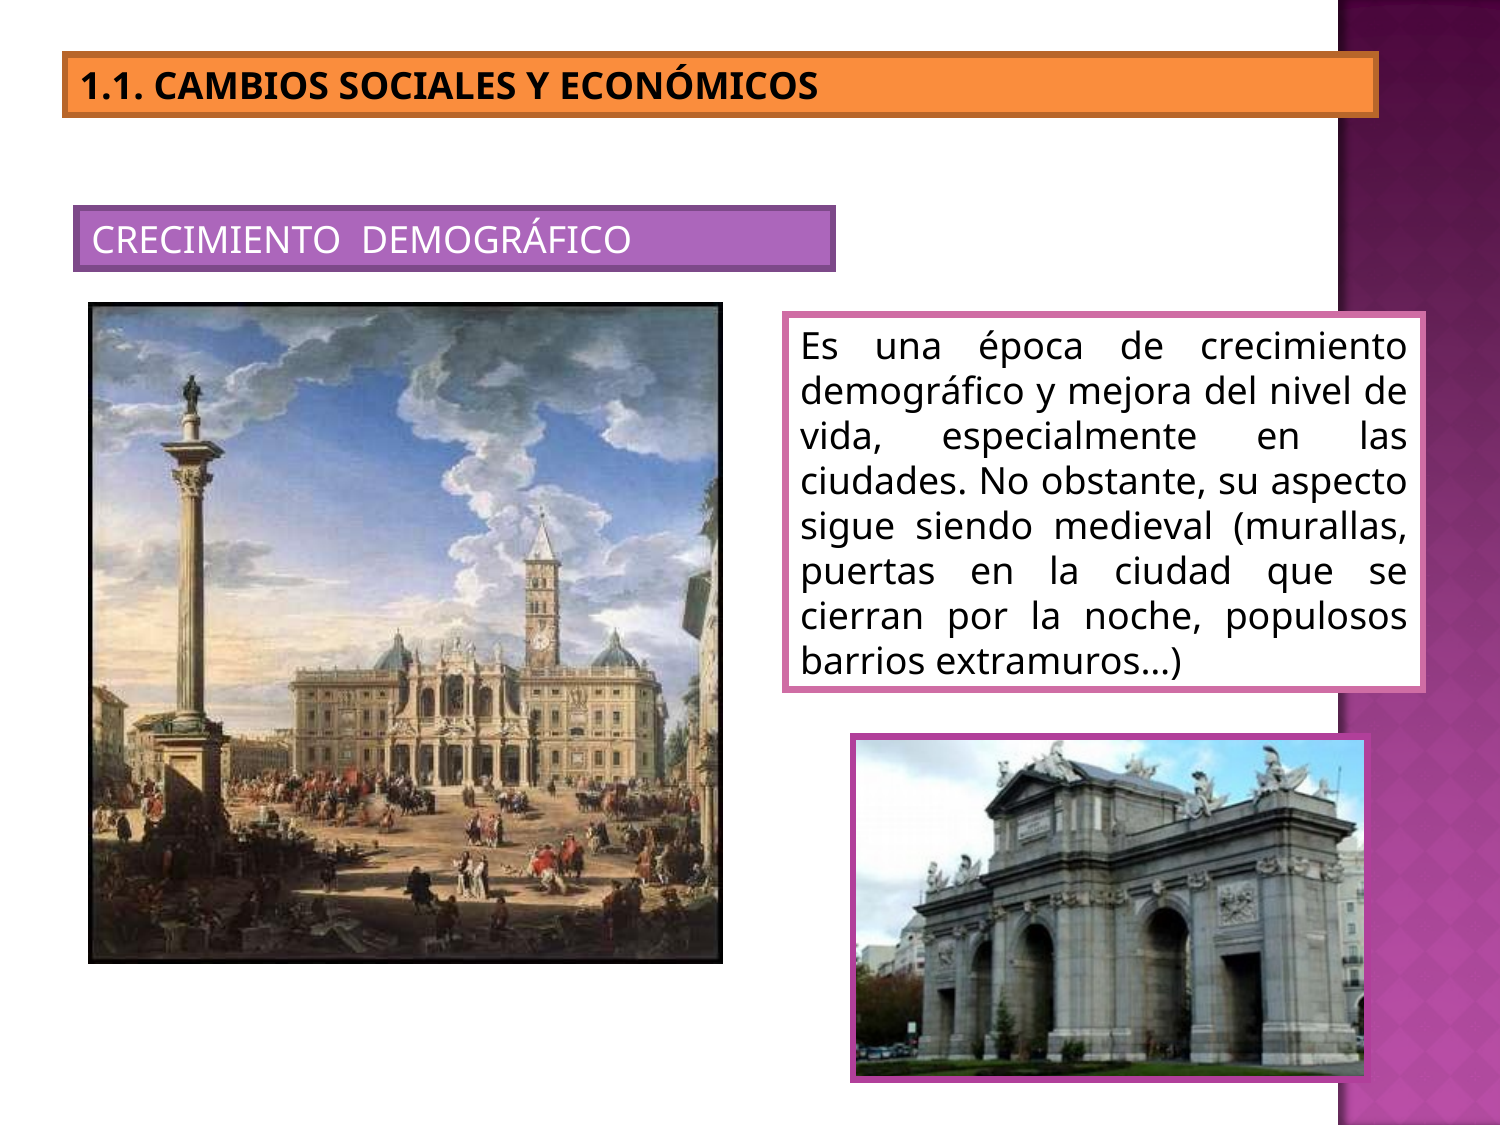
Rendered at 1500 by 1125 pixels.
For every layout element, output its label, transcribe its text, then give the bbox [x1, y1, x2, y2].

text_box CRECIMIENTO DEMOGRÁFICO [76, 207, 833, 269]
text_box 1.1. CAMBIOS SOCIALES Y ECONÓMICOS [64, 54, 1377, 116]
text_box Es una época de crecimiento demográfico y mejora del nivel de vida, especialmente en las ciudades. No obstante, su aspecto sigue siendo medieval (murallas, puertas en la ciudad que se cierran por la noche, populosos barrios extramuros…) [785, 314, 1424, 690]
picture [1337, 0, 1500, 1125]
picture [88, 302, 723, 964]
picture [856, 739, 1365, 1077]
